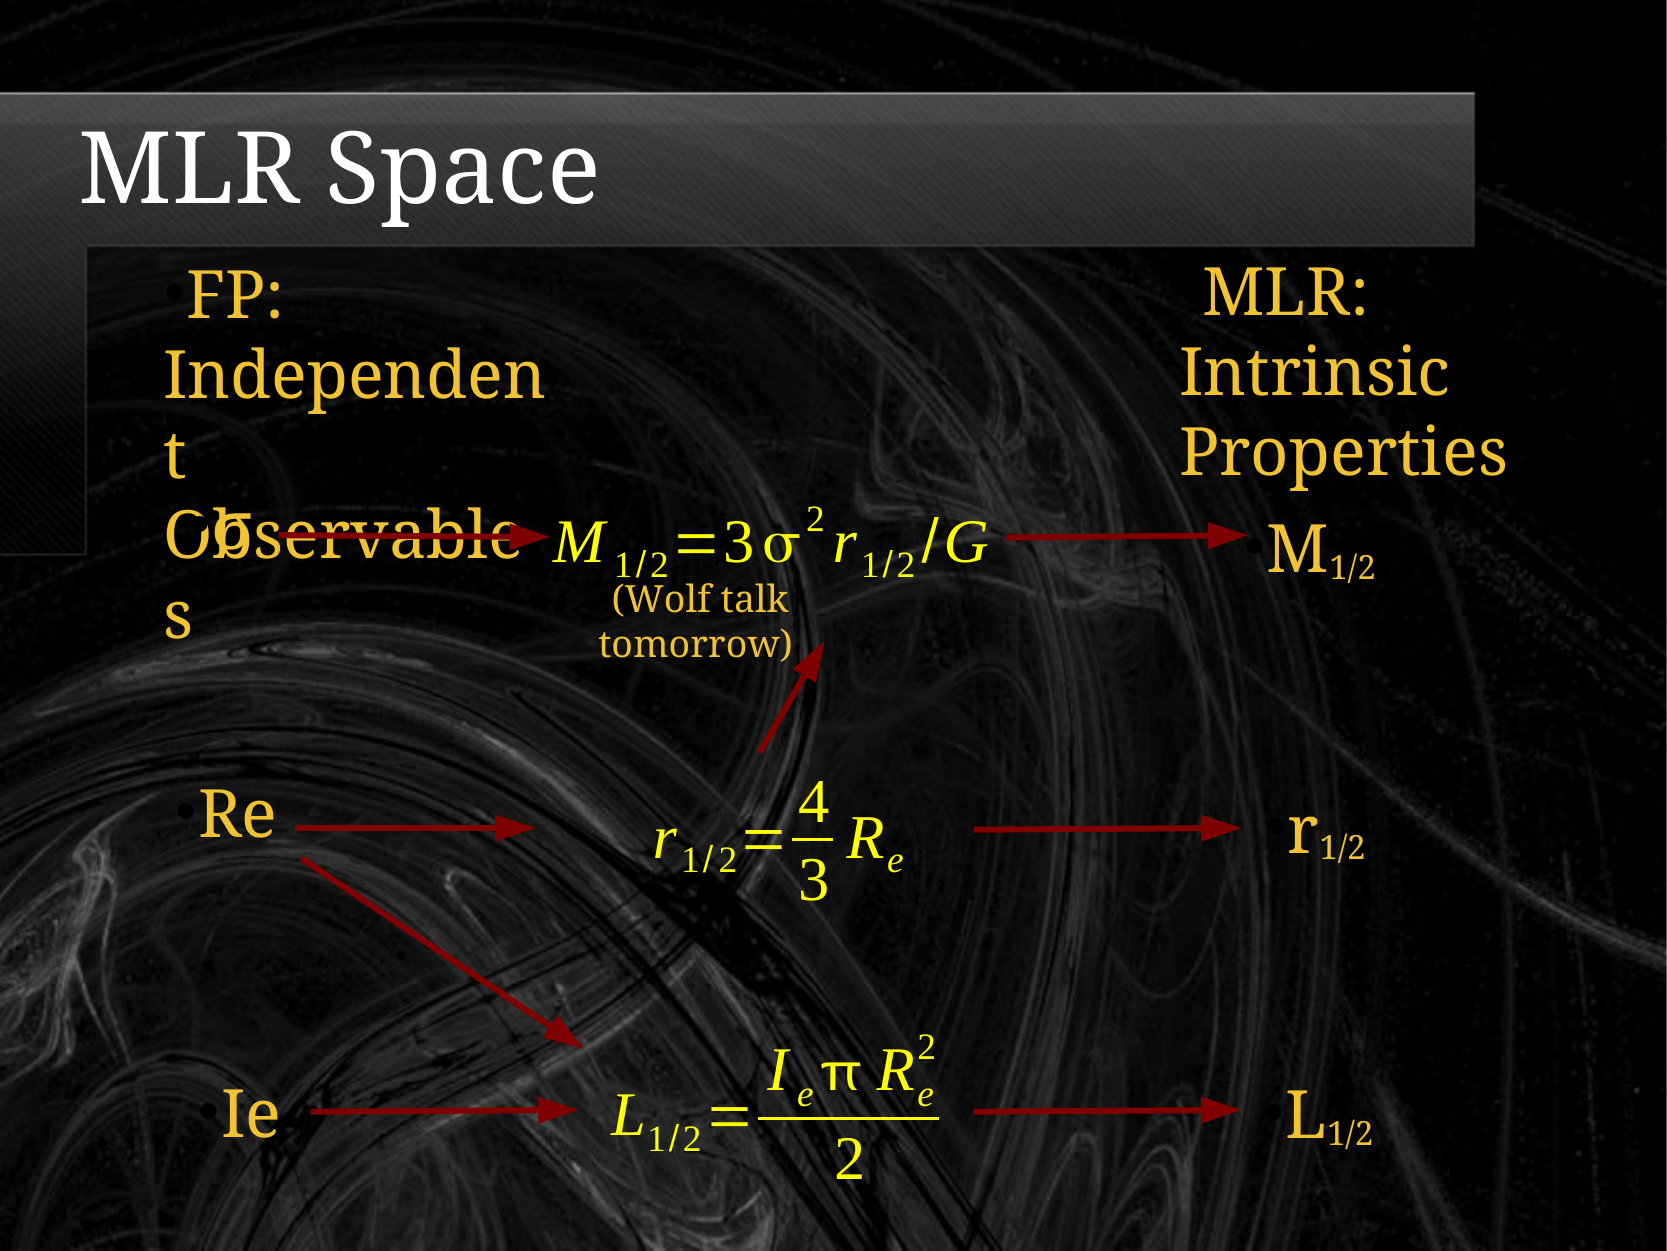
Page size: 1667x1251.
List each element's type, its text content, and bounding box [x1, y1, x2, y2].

title MLR Space [78, 99, 1665, 250]
text_box σ [173, 476, 541, 571]
chart [600, 1026, 949, 1192]
text_box Re [160, 763, 527, 859]
picture [0, 0, 1667, 1251]
text_box Ie [183, 1063, 550, 1159]
chart [645, 766, 911, 914]
text_box L1/2 [1247, 1065, 1614, 1187]
chart [542, 499, 995, 586]
text_box MLR: Intrinsic Properties [1164, 241, 1532, 497]
text_box M1/2 [1228, 498, 1596, 620]
text_box (Wolf talk tomorrow) [583, 567, 981, 628]
text_box r1/2 [1249, 778, 1617, 901]
text_box FP: Independent Observables [148, 244, 564, 499]
